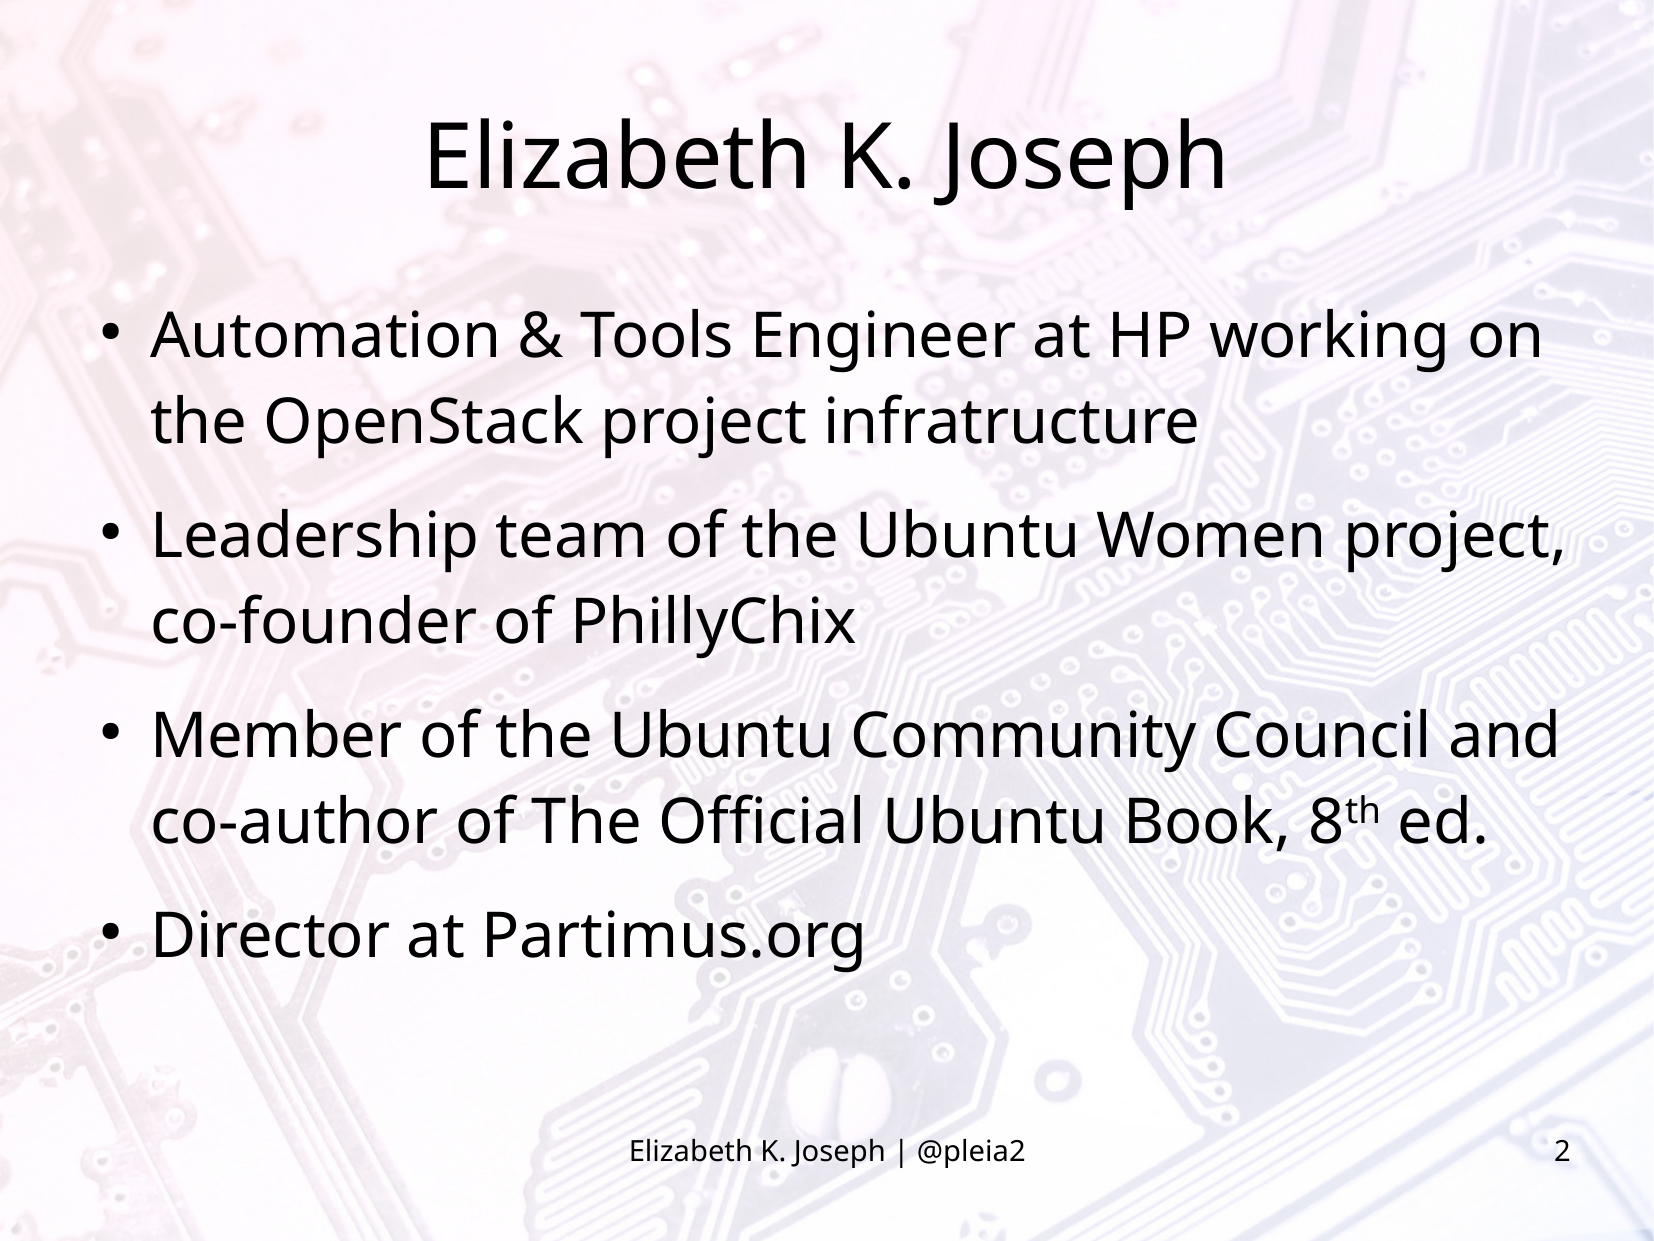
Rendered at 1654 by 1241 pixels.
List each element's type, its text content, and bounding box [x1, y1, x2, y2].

title Elizabeth K. Joseph [82, 49, 1571, 257]
picture [0, 0, 1654, 1241]
list Automation & Tools Engineer at HP working on the OpenStack project infratructure Leadership team of the Ubuntu Women project, co-founder of PhillyChix Member of the Ubuntu Community Council and co-author of The Official Ubuntu Book, 8th ed. Director at Partimus.org [82, 290, 1571, 1010]
